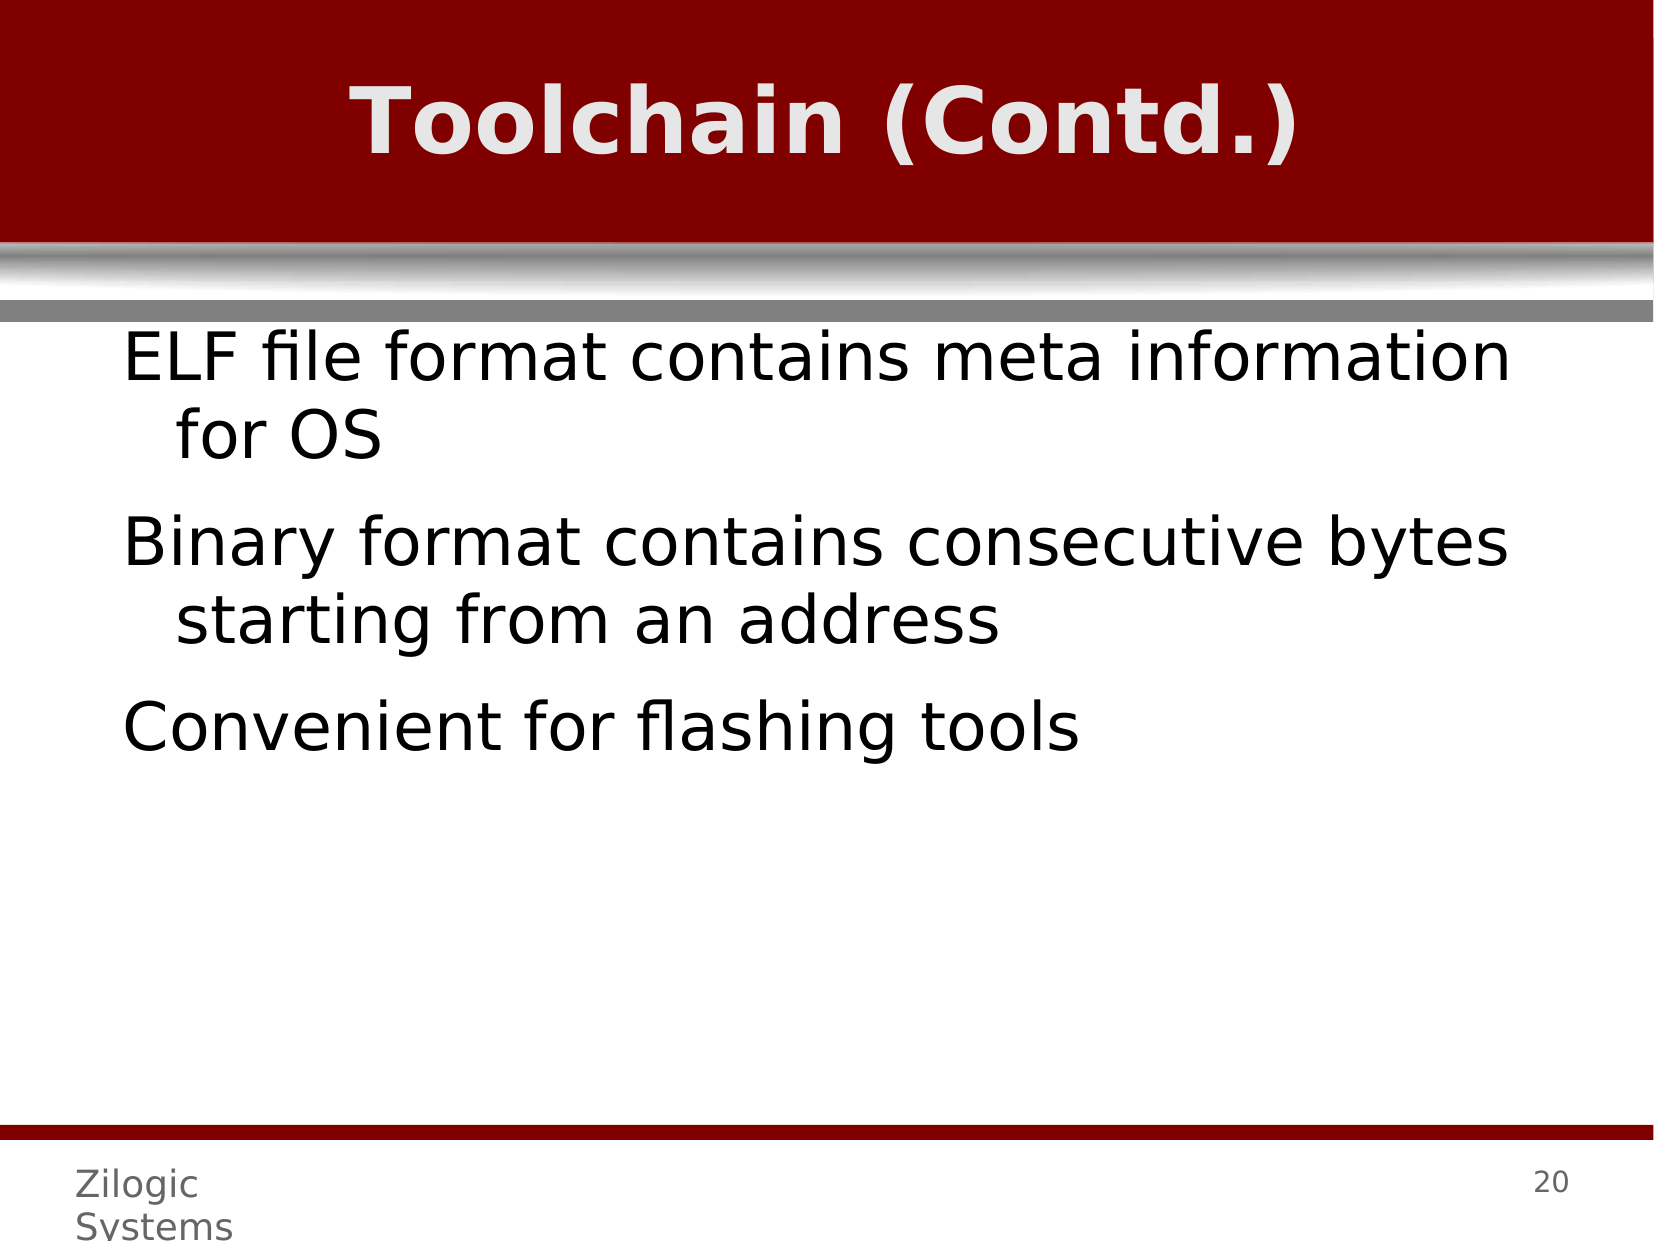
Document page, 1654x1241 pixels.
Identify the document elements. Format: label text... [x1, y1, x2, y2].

list ELF file format contains meta information for OS Binary format contains consecutive bytes starting from an address Convenient for flashing tools [105, 318, 1572, 1094]
title Toolchain (Contd.) [82, 18, 1571, 226]
